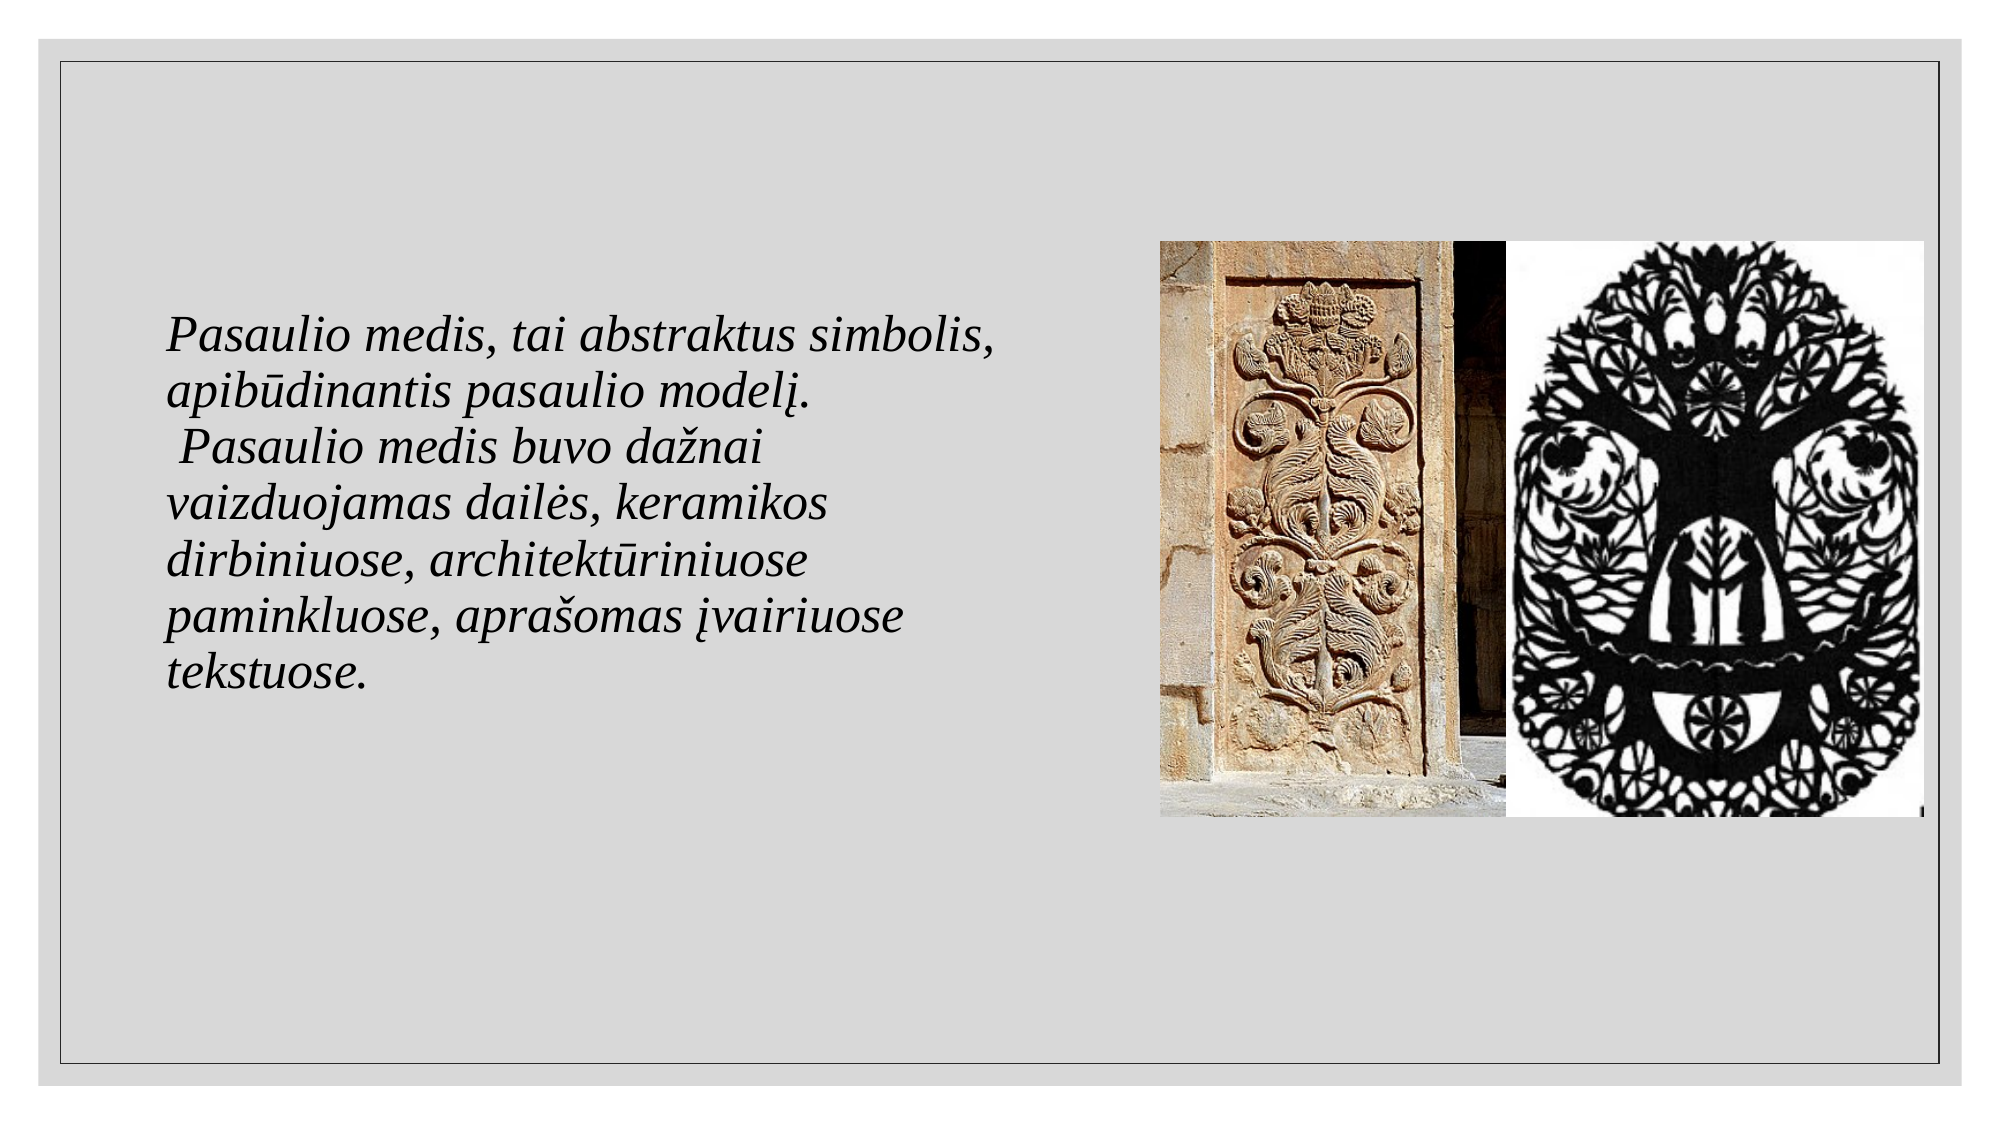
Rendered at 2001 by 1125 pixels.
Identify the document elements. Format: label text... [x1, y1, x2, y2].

title Pasaulio medis, tai abstraktus simbolis, apibūdinantis pasaulio modelį. Pasaulio medis buvo dažnai vaizduojamas dailės, keramikos dirbiniuose, architektūriniuose paminkluose, aprašomas įvairiuose tekstuose. [151, 278, 1036, 783]
picture [1160, 241, 1924, 817]
